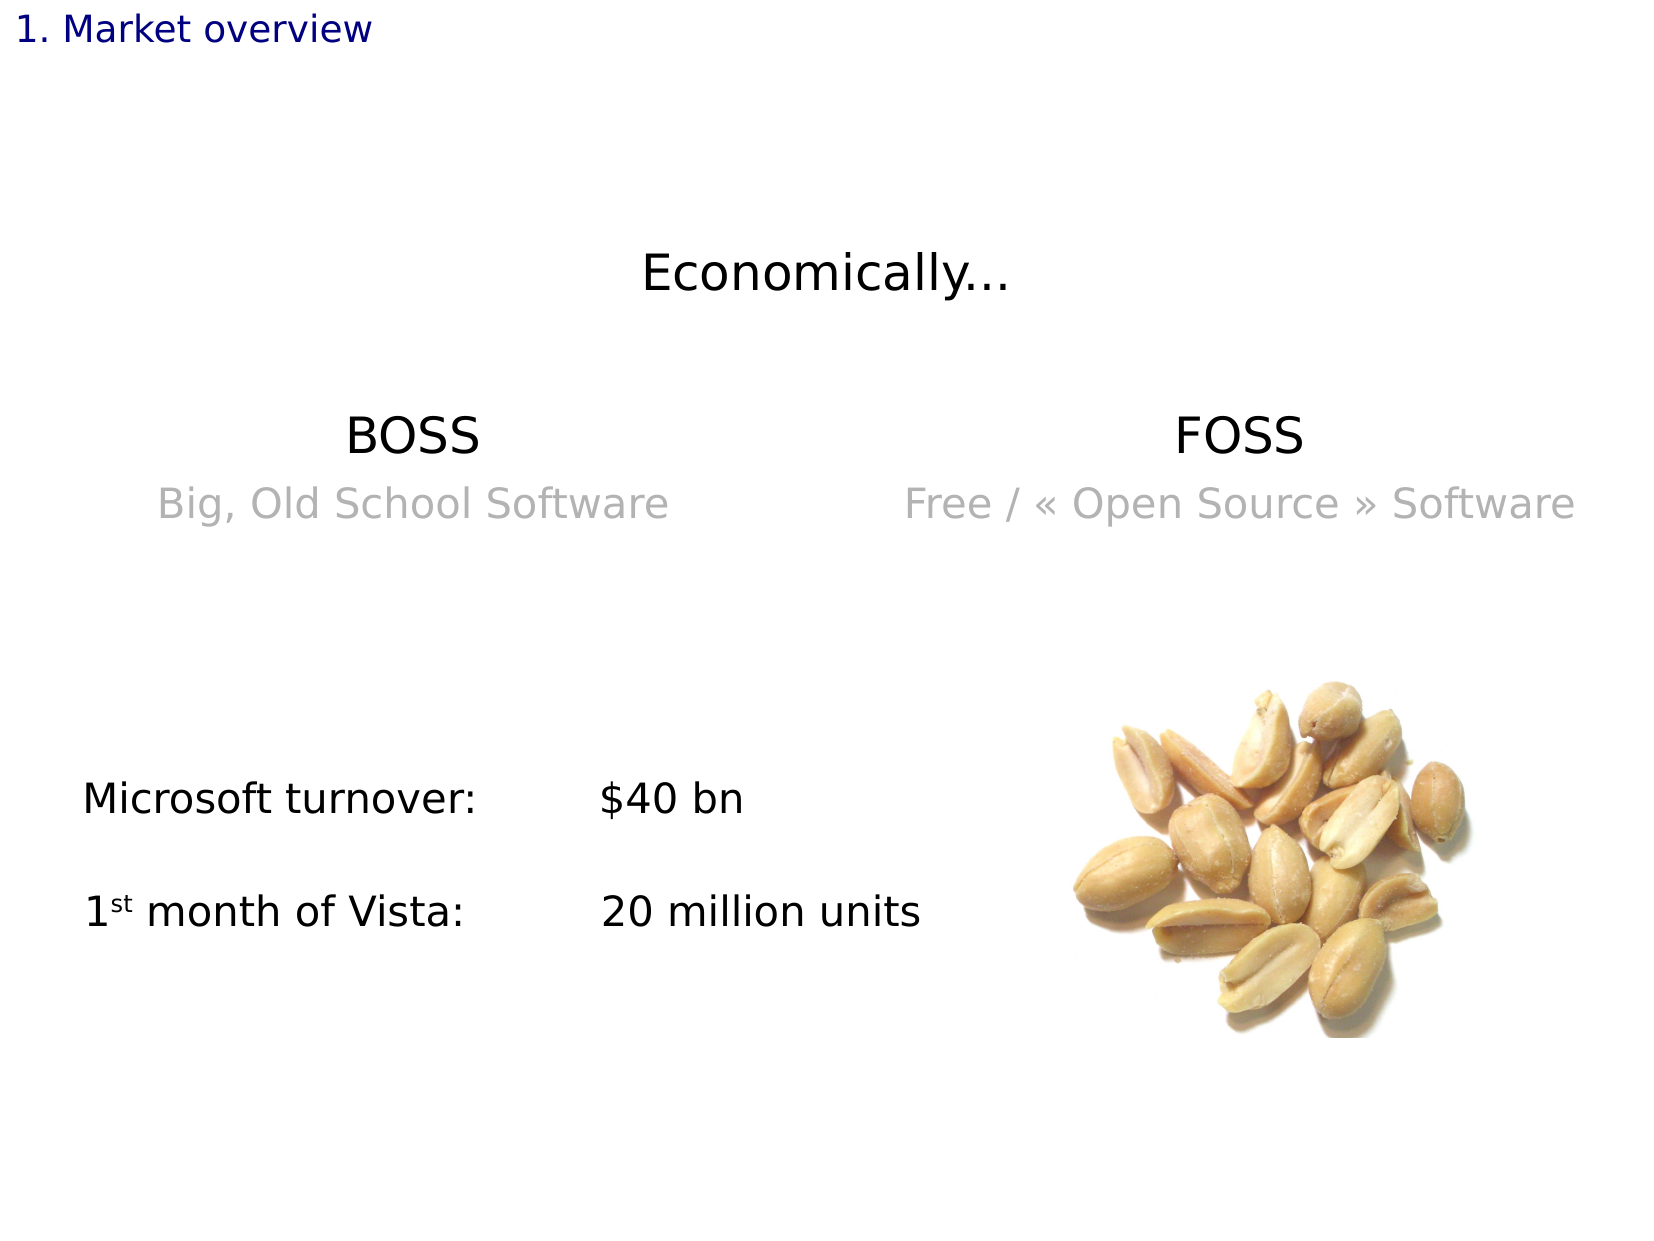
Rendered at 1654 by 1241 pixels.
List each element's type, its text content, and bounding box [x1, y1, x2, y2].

text_box Big, Old School Software [0, 472, 827, 536]
text_box 1. Market overview [0, 0, 768, 59]
text_box Microsoft turnover: $40 bn [0, 767, 827, 832]
text_box Free / « Open Source » Software [827, 472, 1654, 536]
picture [1062, 679, 1506, 1038]
text_box Economically... [0, 236, 1654, 310]
text_box BOSS [0, 399, 826, 472]
text_box FOSS [826, 399, 1654, 472]
text_box 1st month of Vista: 20 million units [59, 880, 947, 945]
